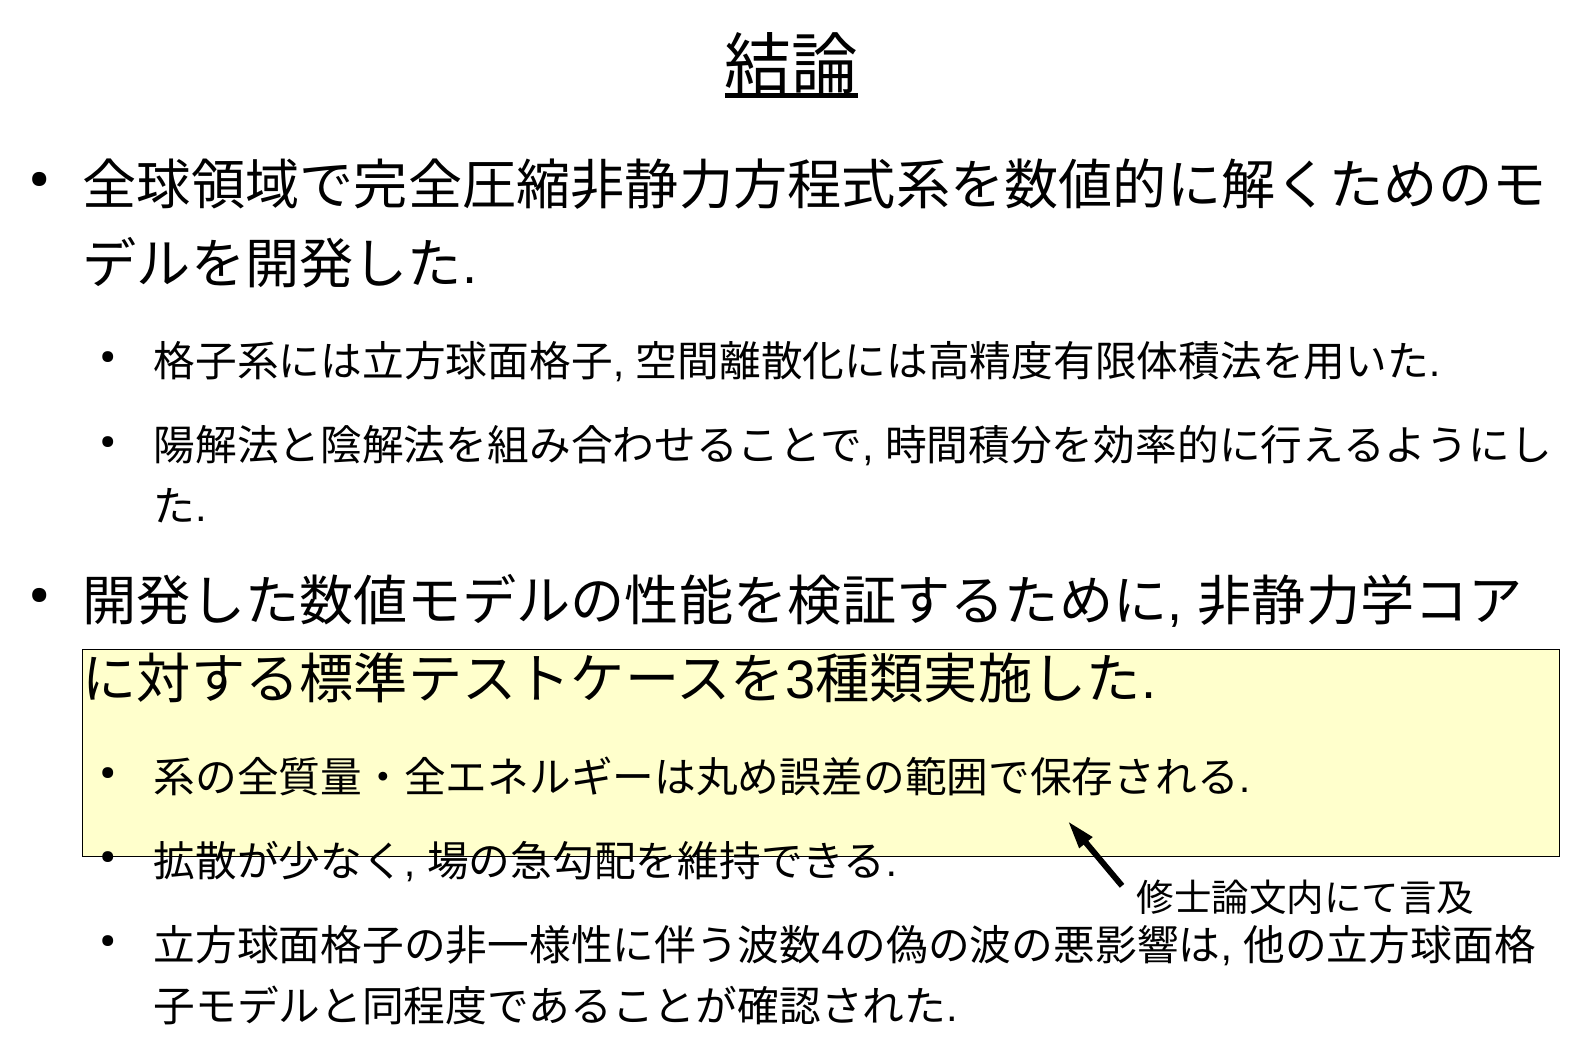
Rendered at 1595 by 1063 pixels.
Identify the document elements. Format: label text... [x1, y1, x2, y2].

list 全球領域で完全圧縮非静力方程式系を数値的に解くためのモデルを開発した. 格子系には立方球面格子, 空間離散化には高精度有限体積法を用いた. 陽解法と陰解法を組み合わせることで, 時間積分を効率的に行えるようにした. 開発した数値モデルの性能を検証するために, 非静力学コアに対する標準テストケースを3種類実施した. 系の全質量・全エネルギーは丸め誤差の範囲で保存される. 拡散が少なく, 場の急勾配を維持できる. 立方球面格子の非一様性に伴う波数4の偽の波の悪影響は, 他の立方球面格子モデルと同程度であることが確認された. 今後, 木星型惑星の内部循環(深い対流)の計算に用いるための改良を続ける. [11, 141, 1577, 1063]
title 結論 [74, 0, 1510, 119]
text_box 修士論文内にて言及 [1122, 860, 1565, 916]
